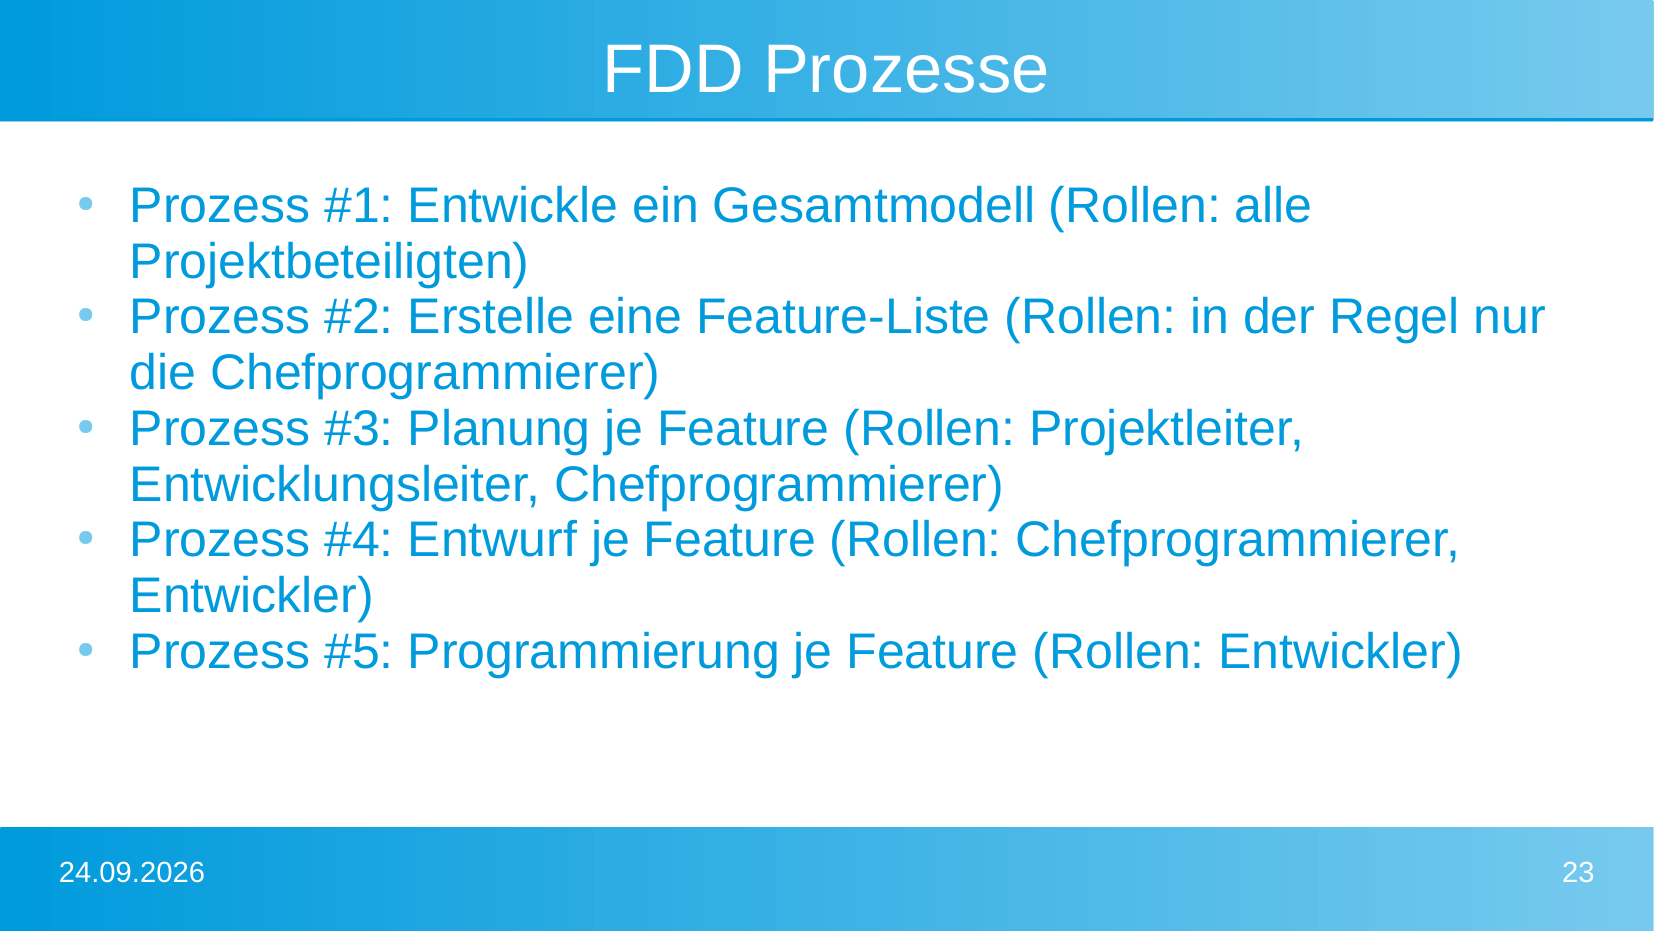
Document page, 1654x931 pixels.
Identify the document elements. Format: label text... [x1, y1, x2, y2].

title FDD Prozesse [59, 29, 1595, 108]
list Prozess #1: Entwickle ein Gesamtmodell (Rollen: alle Projektbeteiligten) Prozess #2: Erstelle eine Feature-Liste (Rollen: in der Regel nur die Chefprogrammierer) Prozess #3: Planung je Feature (Rollen: Projektleiter, Entwicklungsleiter, Chefprogrammierer) Prozess #4: Entwurf je Feature (Rollen: Chefprogrammierer, Entwickler) Prozess #5: Programmierung je Feature (Rollen: Entwickler) [59, 177, 1595, 768]
